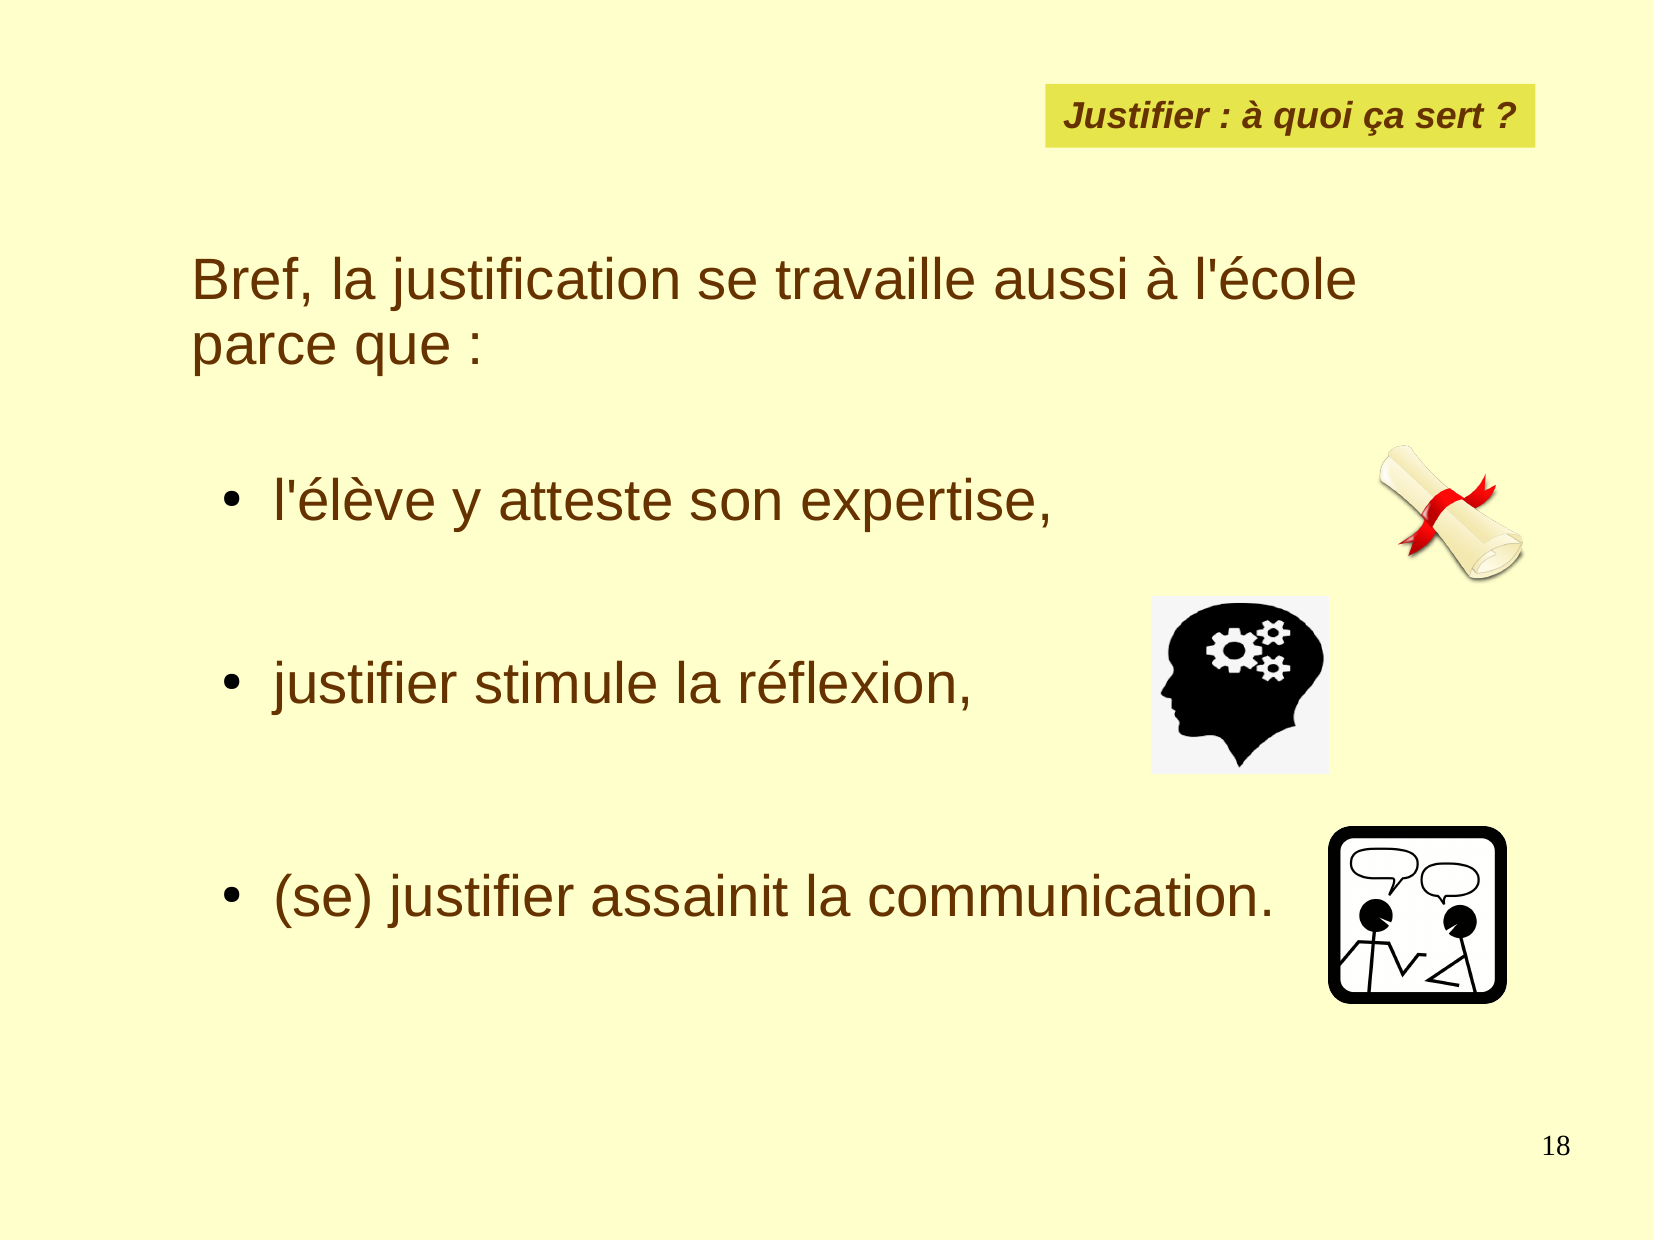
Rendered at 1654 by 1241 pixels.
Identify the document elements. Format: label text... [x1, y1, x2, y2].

text_box Bref, la justification se travaille aussi à l'école parce que : [177, 239, 1477, 385]
text_box (se) justifier assainit la communication. [206, 856, 1328, 972]
text_box justifier stimule la réflexion, [206, 643, 1151, 733]
text_box Justifier : à quoi ça sert ? [1045, 83, 1536, 148]
picture [1328, 826, 1507, 1005]
picture [1358, 419, 1536, 597]
text_box l'élève y atteste son expertise, [206, 460, 1358, 597]
picture [1151, 596, 1329, 774]
